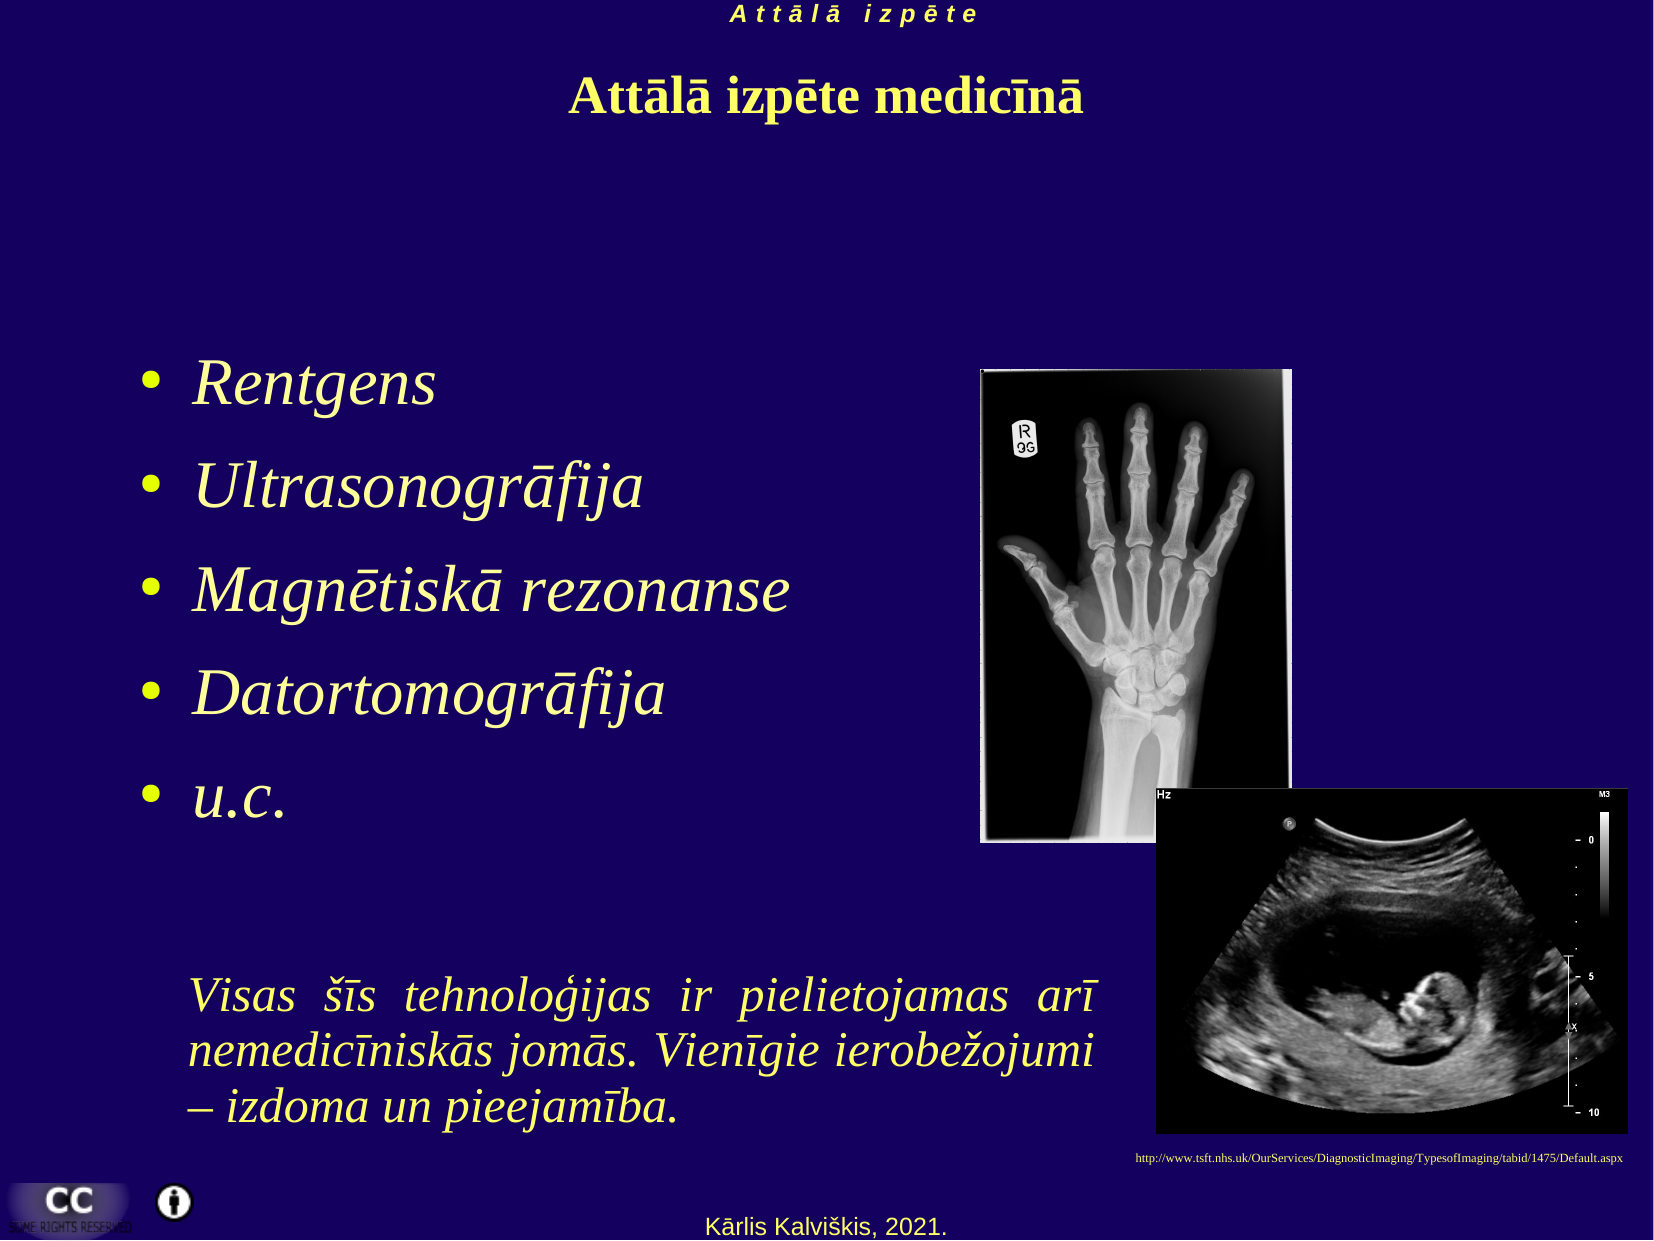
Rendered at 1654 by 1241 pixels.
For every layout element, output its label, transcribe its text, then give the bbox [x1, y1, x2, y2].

list Rentgens Ultrasonogrāfija Magnētiskā rezonanse Datortomogrāfija u.c. [121, 344, 1534, 833]
picture [155, 1183, 194, 1222]
title Attālā izpēte medicīnā [120, 65, 1533, 334]
picture [0, 1183, 141, 1241]
text_box http://www.tsft.nhs.uk/OurServices/DiagnosticImaging/TypesofImaging/tabid/1475/Default.aspx [1129, 1145, 1629, 1172]
picture [980, 369, 1628, 1134]
text_box Visas šīs tehnoloģijas ir pielietojamas arī nemedicīniskās jomās. Vienīgie ierobežojumi – izdoma un pieejamība. [187, 881, 1097, 1133]
